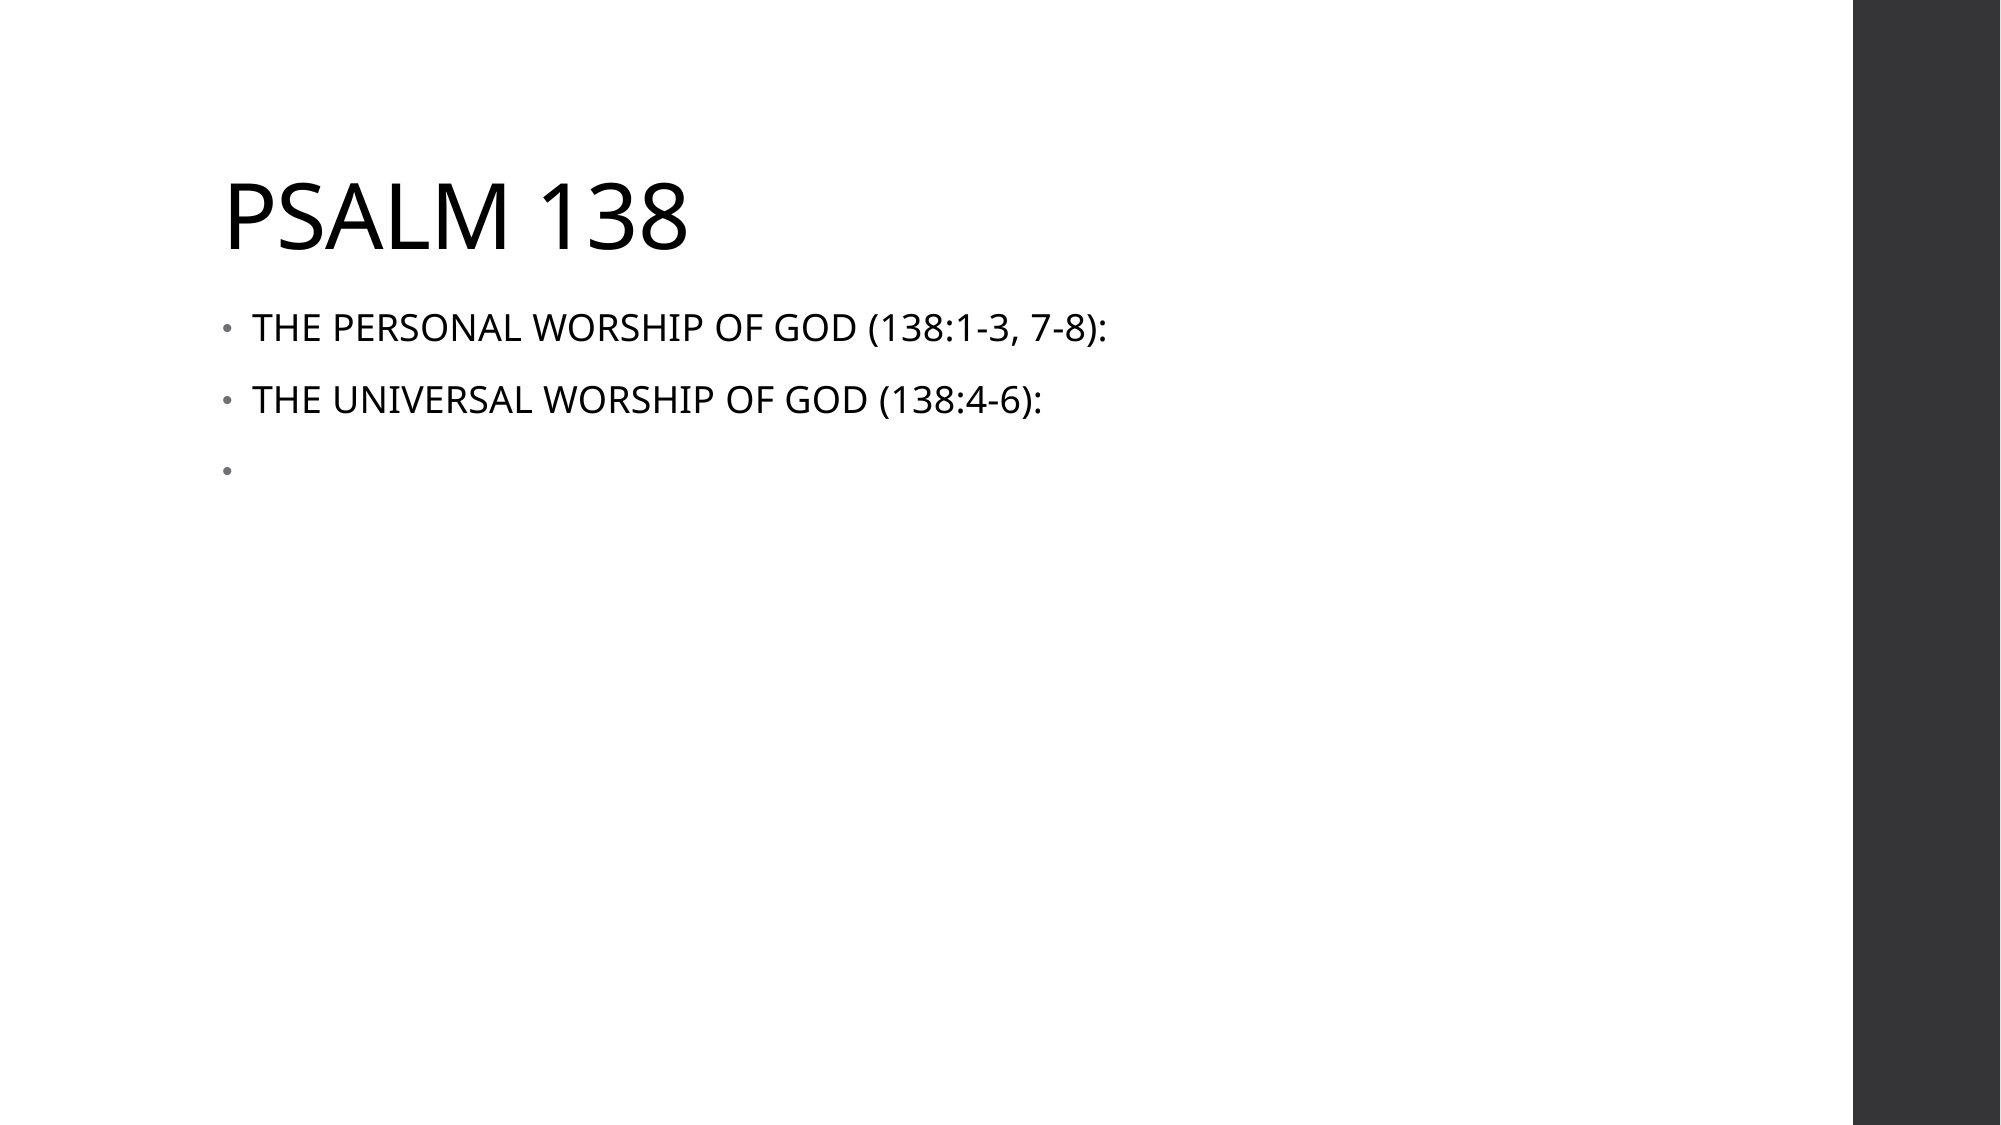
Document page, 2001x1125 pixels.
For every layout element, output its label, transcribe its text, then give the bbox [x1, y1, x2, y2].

list THE PERSONAL WORSHIP OF GOD (138:1-3, 7-8): THE UNIVERSAL WORSHIP OF GOD (138:4-6): [206, 299, 1617, 1014]
title PSALM 138 [206, 60, 1797, 278]
